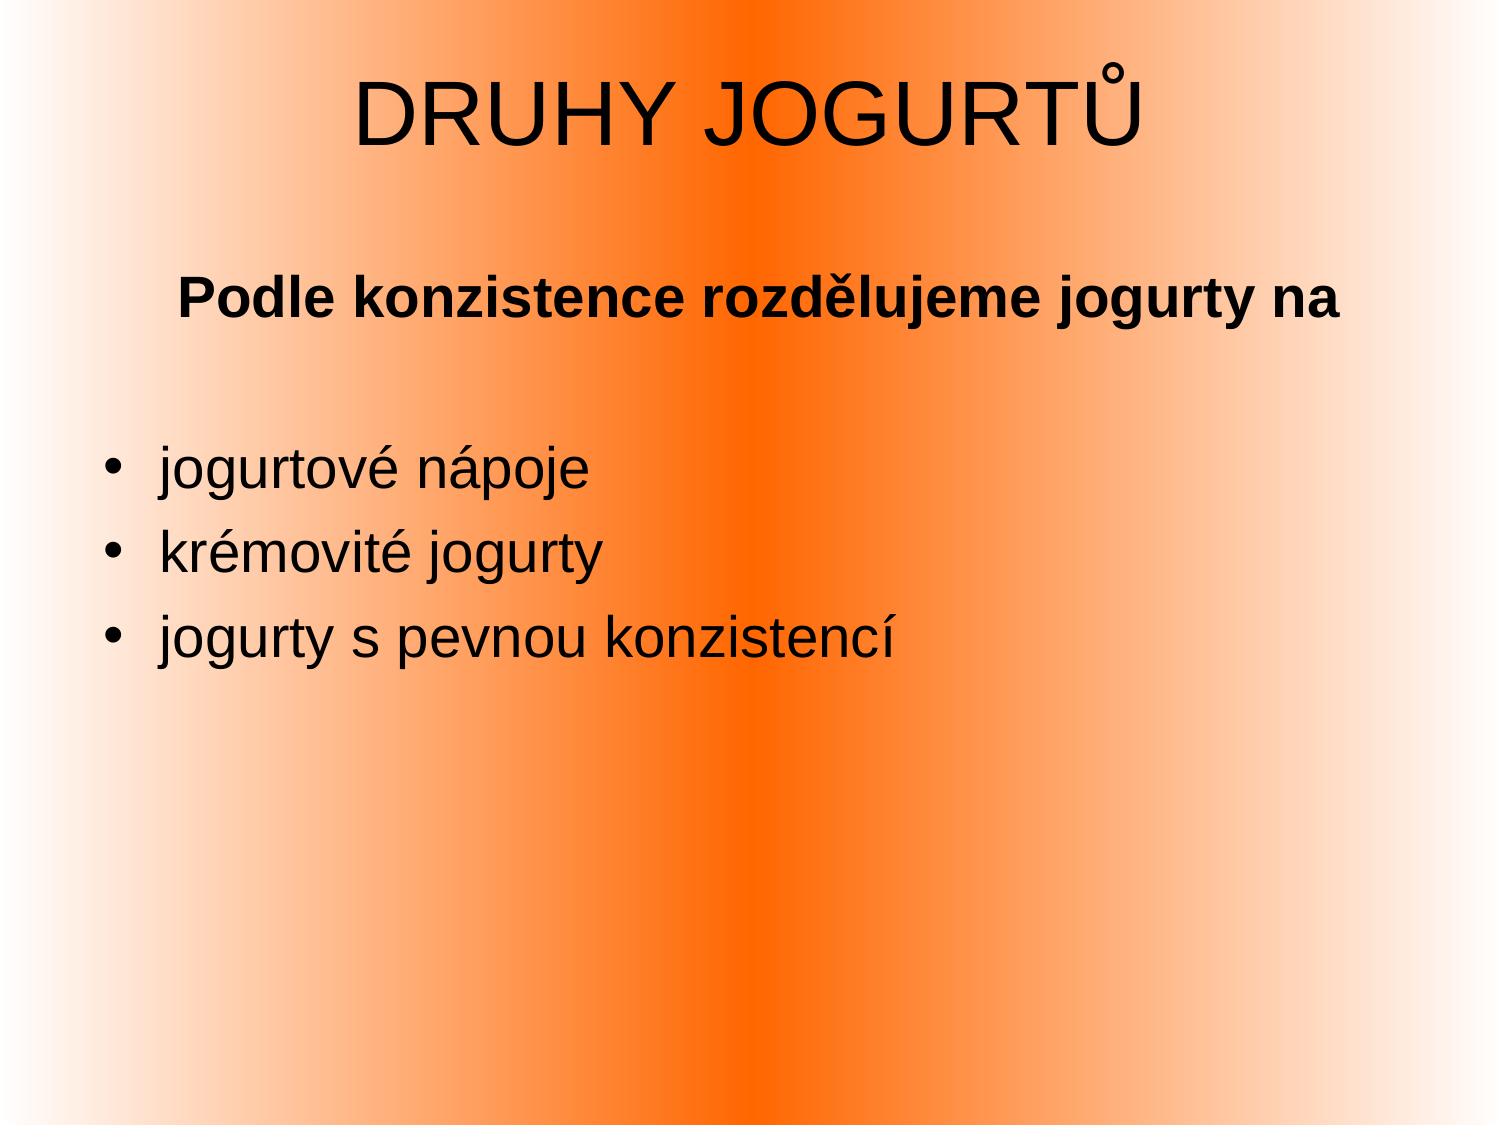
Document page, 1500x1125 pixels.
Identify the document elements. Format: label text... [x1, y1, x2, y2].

title DRUHY JOGURTŮ [75, 45, 1426, 173]
list Podle konzistence rozdělujeme jogurty na jogurtové nápoje krémovité jogurty jogurty s pevnou konzistencí [88, 243, 1459, 1047]
